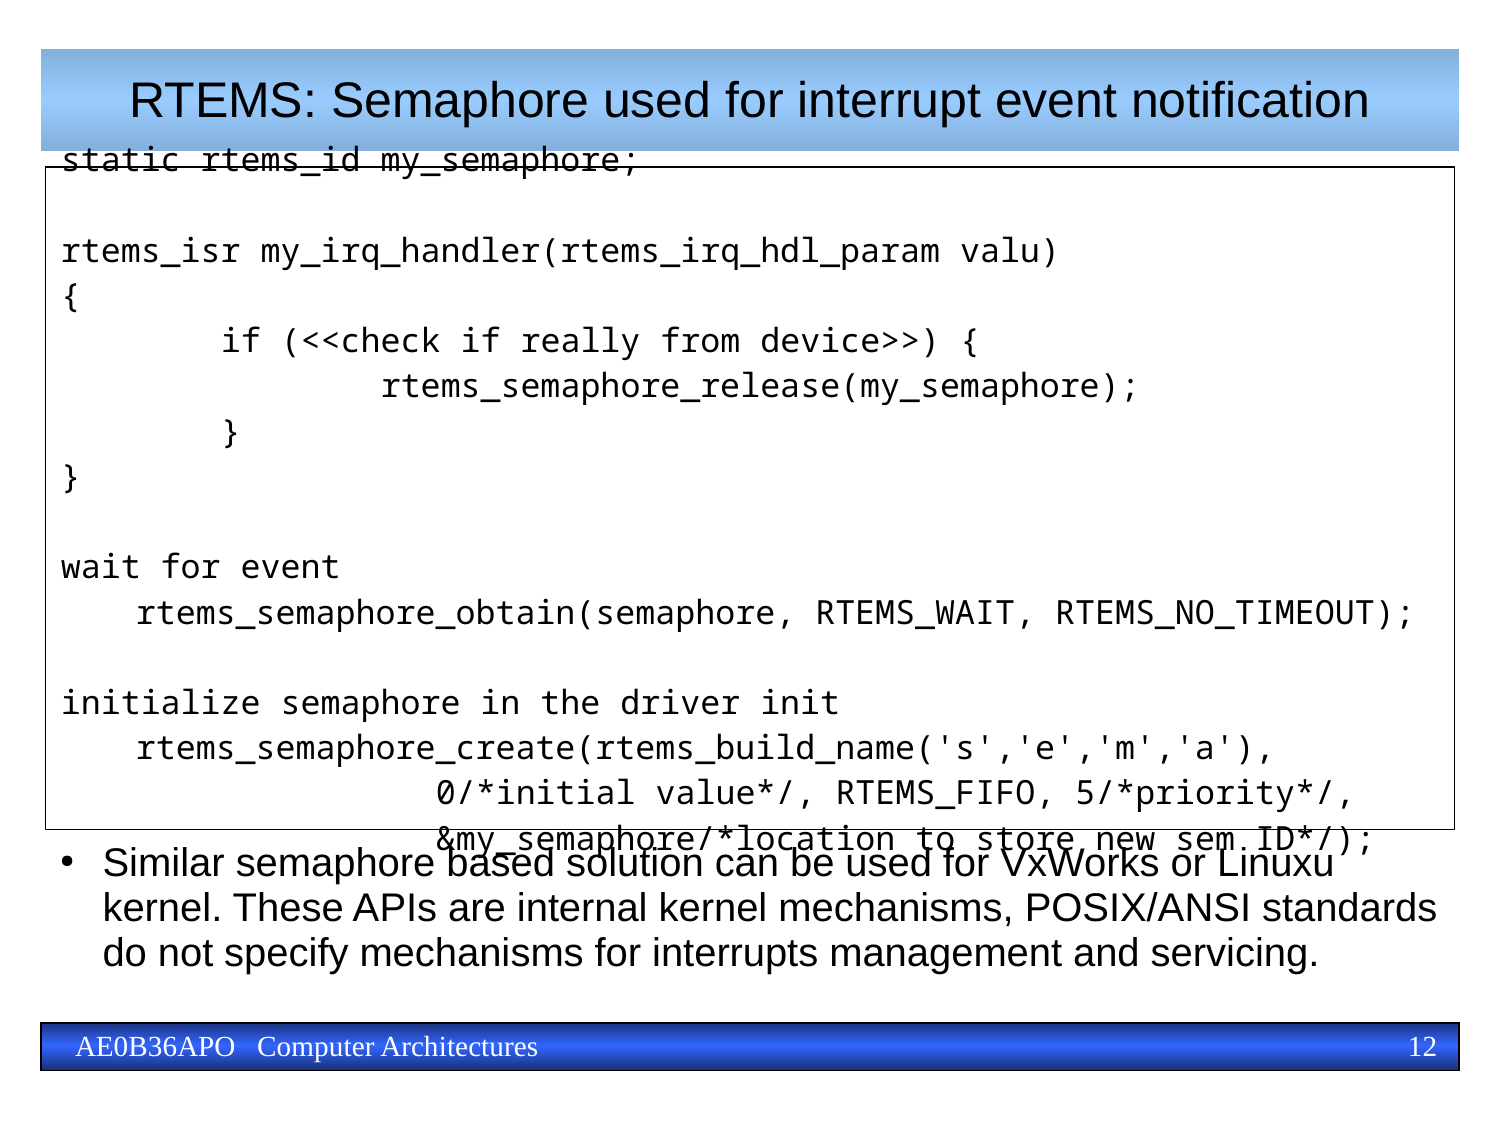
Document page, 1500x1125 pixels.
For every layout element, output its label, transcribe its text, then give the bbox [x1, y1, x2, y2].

text_box static rtems_id my_semaphore; rtems_isr my_irq_handler(rtems_irq_hdl_param valu) { if (<<check if really from device>>) { rtems_semaphore_release(my_semaphore); } } wait for event rtems_semaphore_obtain(semaphore, RTEMS_WAIT, RTEMS_NO_TIMEOUT); initialize semaphore in the driver init rtems_semaphore_create(rtems_build_name('s','e','m','a'), 0/*initial value*/, RTEMS_FIFO, 5/*priority*/, &my_semaphore/*location to store new sem ID*/); [45, 166, 1455, 830]
list Similar semaphore based solution can be used for VxWorks or Linuxu kernel. These APIs are internal kernel mechanisms, POSIX/ANSI standards do not specify mechanisms for interrupts management and servicing. [45, 840, 1450, 1013]
title RTEMS: Semaphore used for interrupt event notification [41, 49, 1459, 151]
